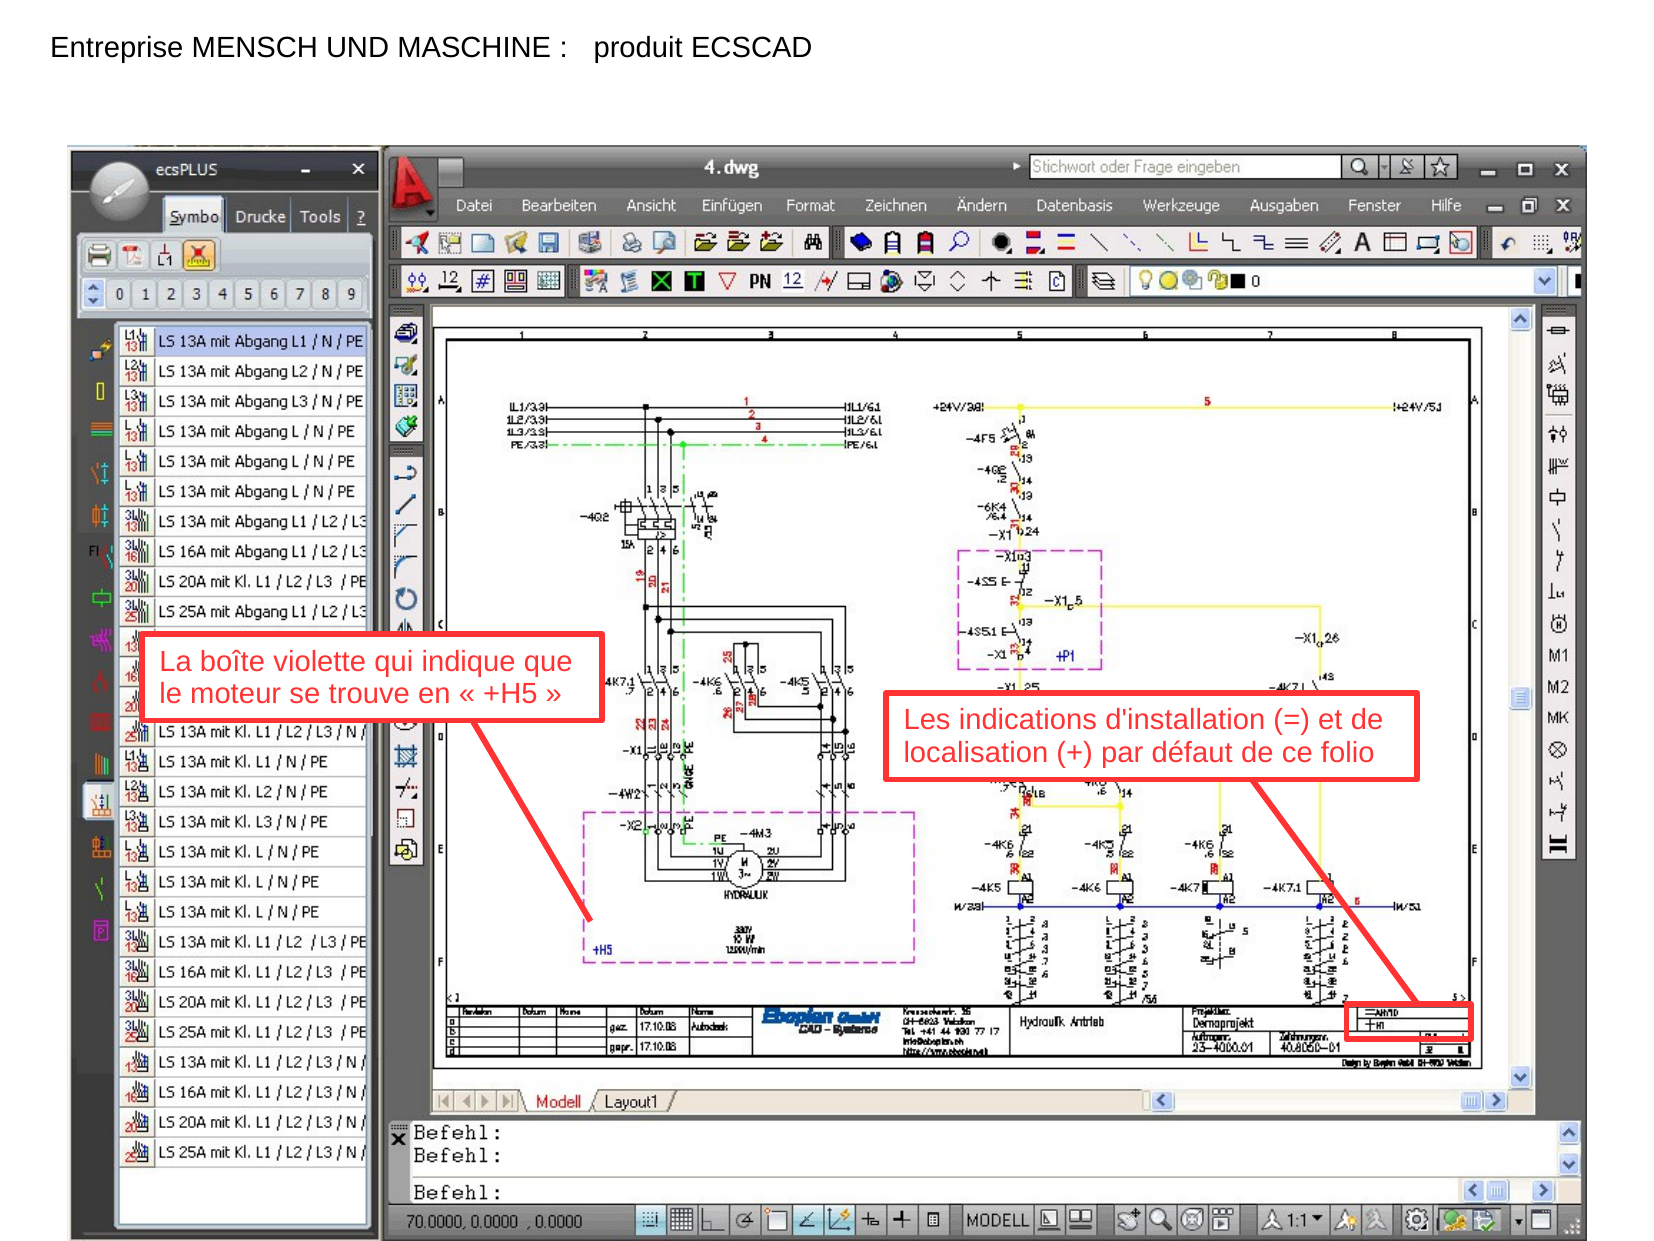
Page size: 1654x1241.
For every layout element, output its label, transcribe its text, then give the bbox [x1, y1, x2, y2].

text_box produit ECSCAD [578, 23, 934, 74]
text_box Entreprise MENSCH UND MASCHINE : [35, 23, 578, 74]
text_box La boîte violette qui indique que le moteur se trouve en « +H5 » [141, 634, 603, 721]
picture [67, 144, 1587, 1241]
text_box Les indications d'installation (=) et de localisation (+) par défaut de ce folio [885, 693, 1418, 780]
